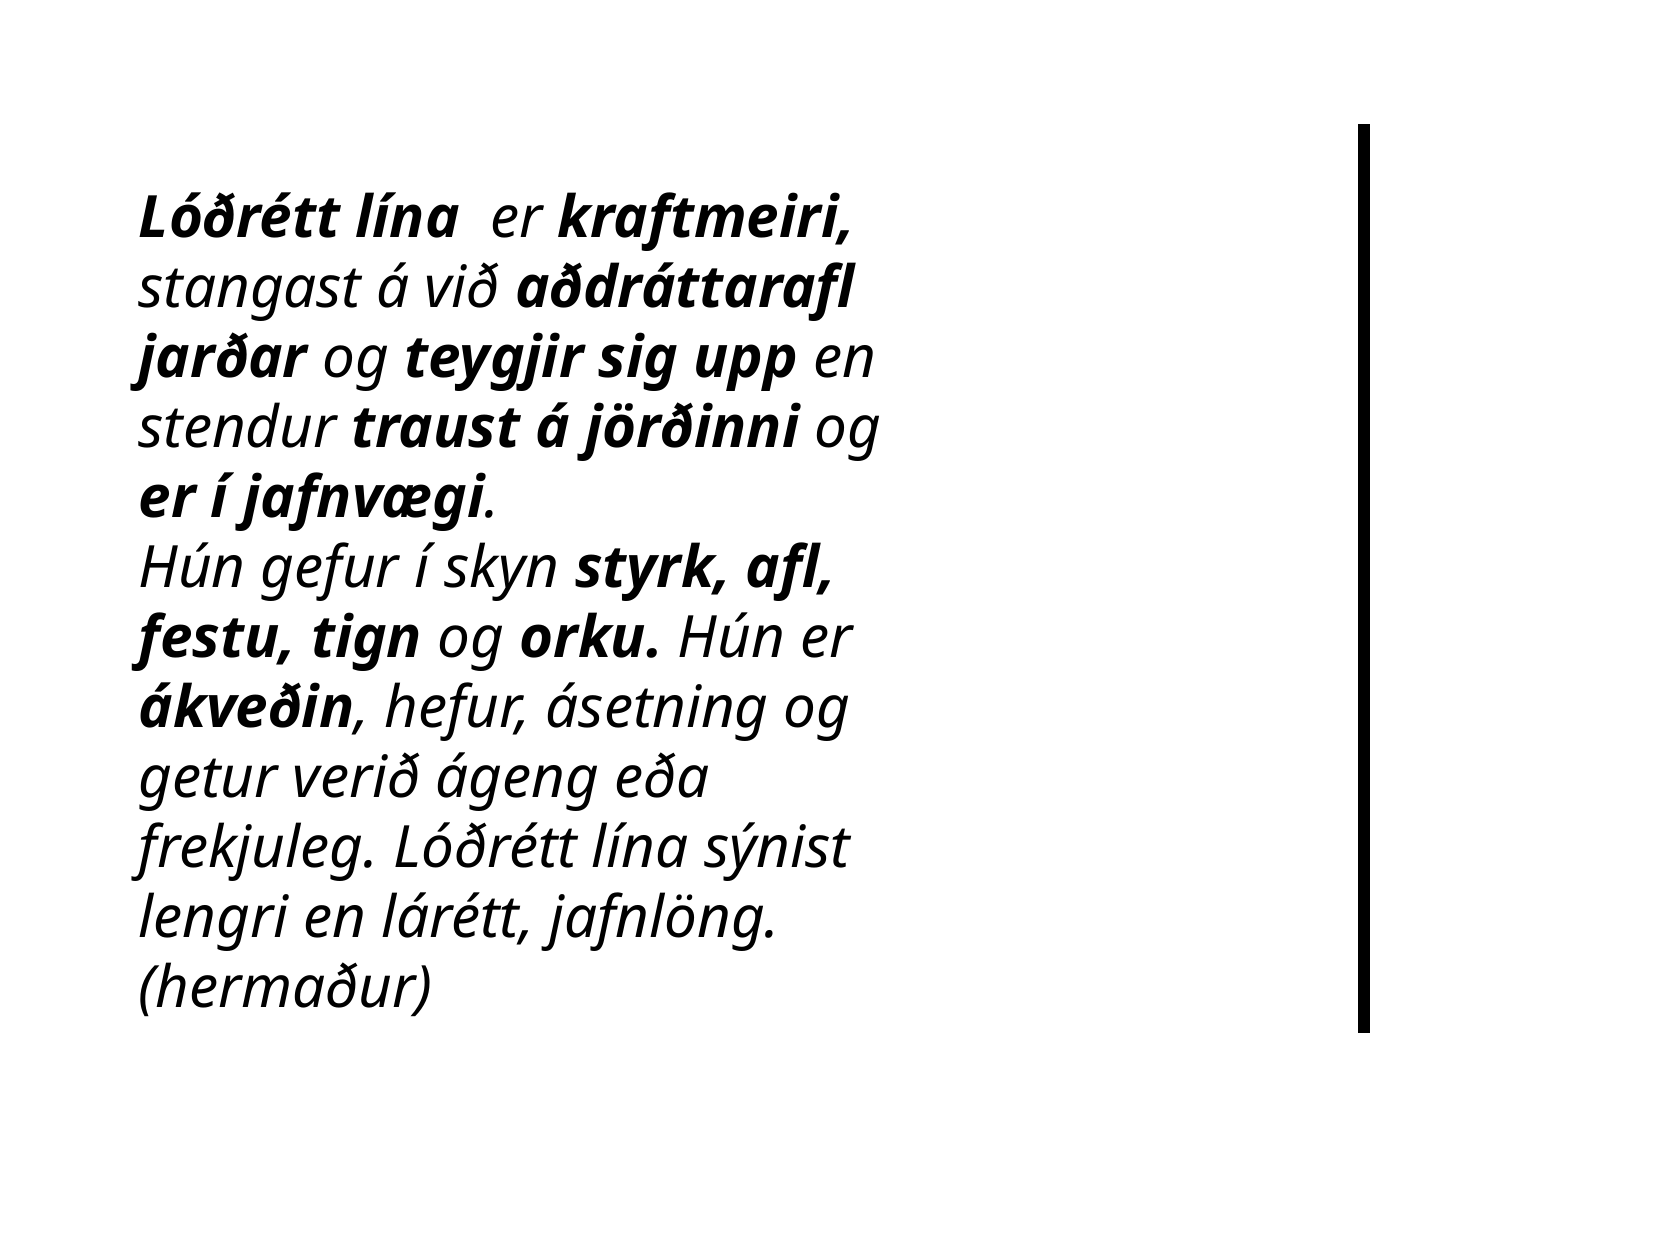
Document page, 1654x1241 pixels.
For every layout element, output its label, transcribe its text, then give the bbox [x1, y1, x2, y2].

title Lóðrétt lína er kraftmeiri, stangast á við aðdráttarafl jarðar og teygjir sig upp en stendur traust á jörðinni og er í jafnvægi. Hún gefur í skyn styrk, afl, festu, tign og orku. Hún er ákveðin, hefur, ásetning og getur verið ágeng eða frekjuleg. Lóðrétt lína sýnist lengri en lárétt, jafnlöng. (hermaður) [123, 89, 951, 1110]
